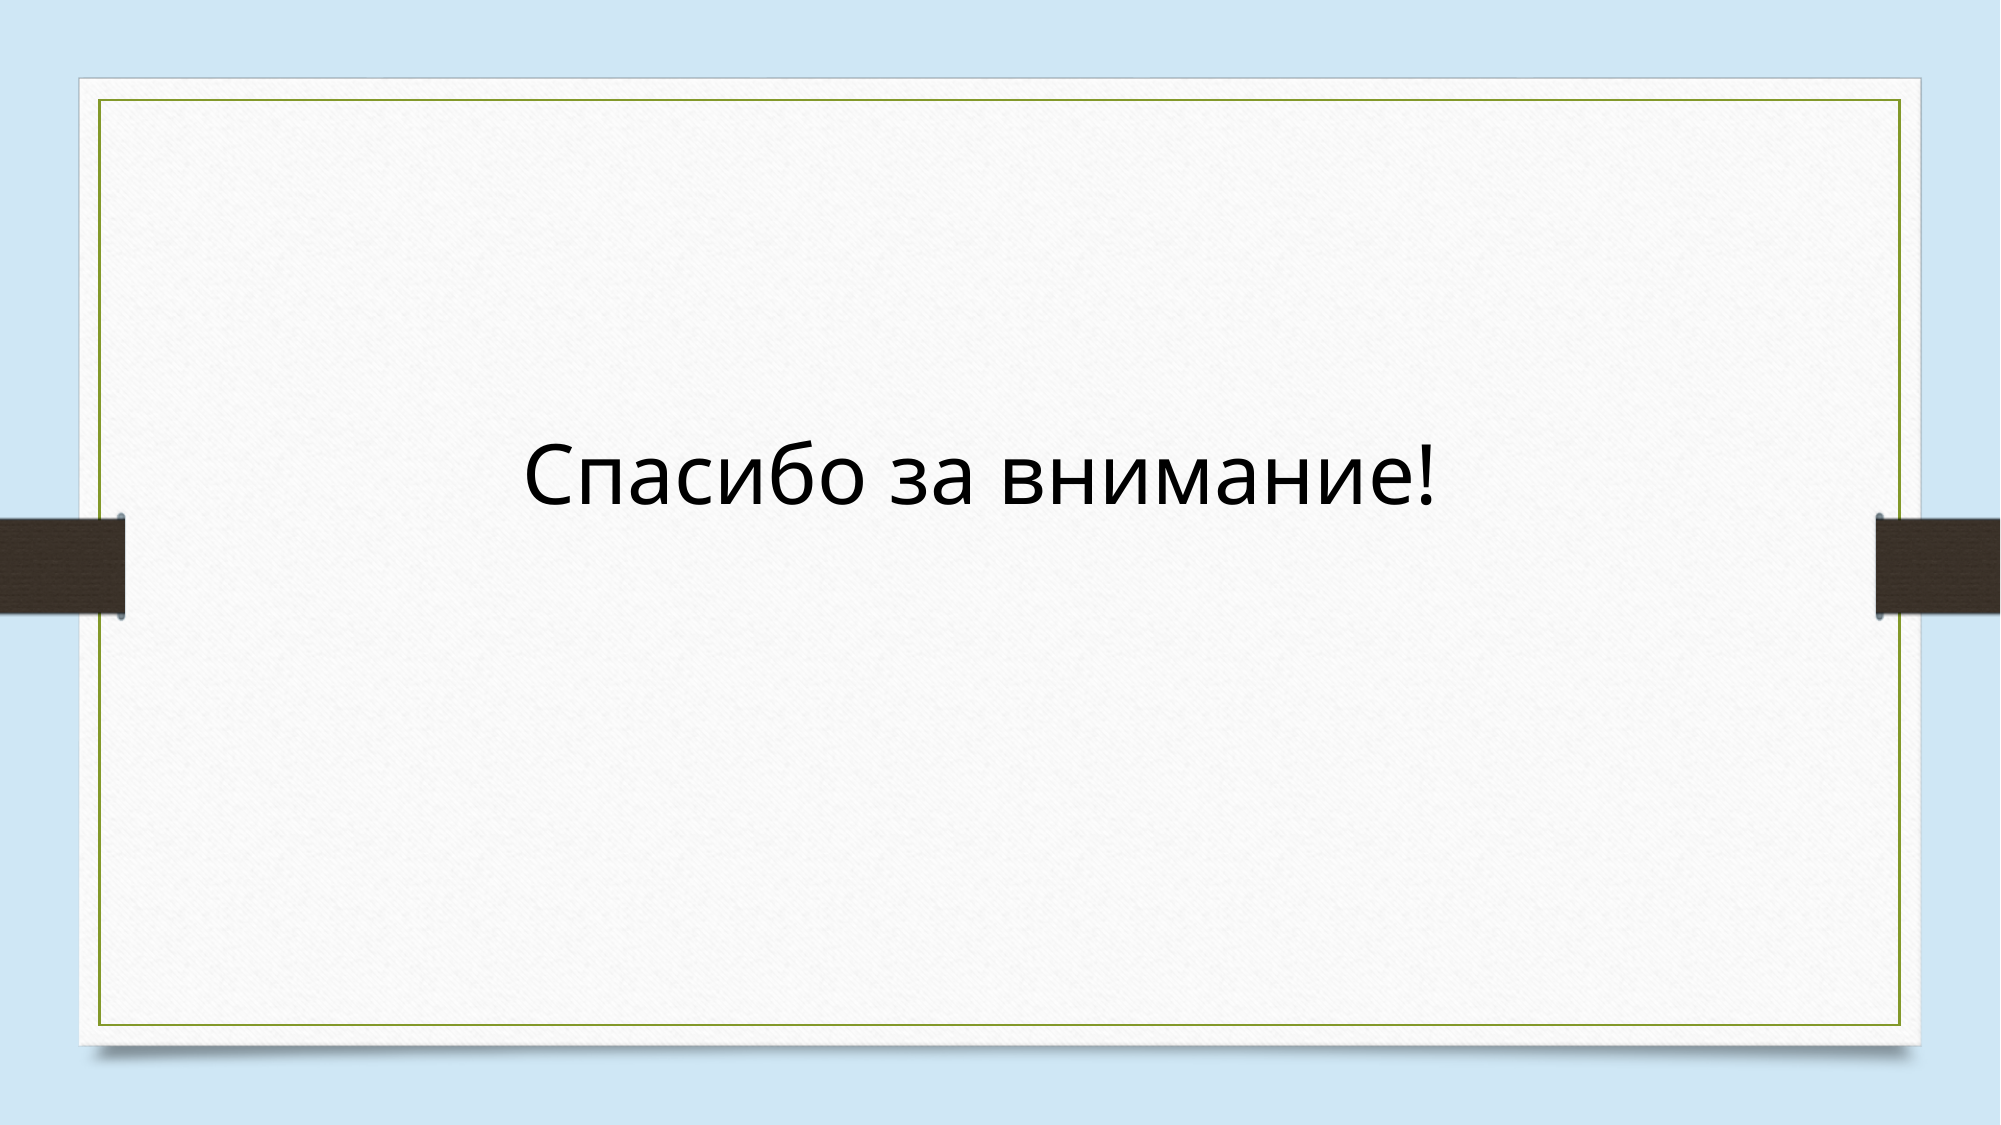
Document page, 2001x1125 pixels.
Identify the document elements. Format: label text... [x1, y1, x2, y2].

picture [0, 0, 2001, 1125]
text_box Спасибо за внимание! [295, 413, 1666, 529]
